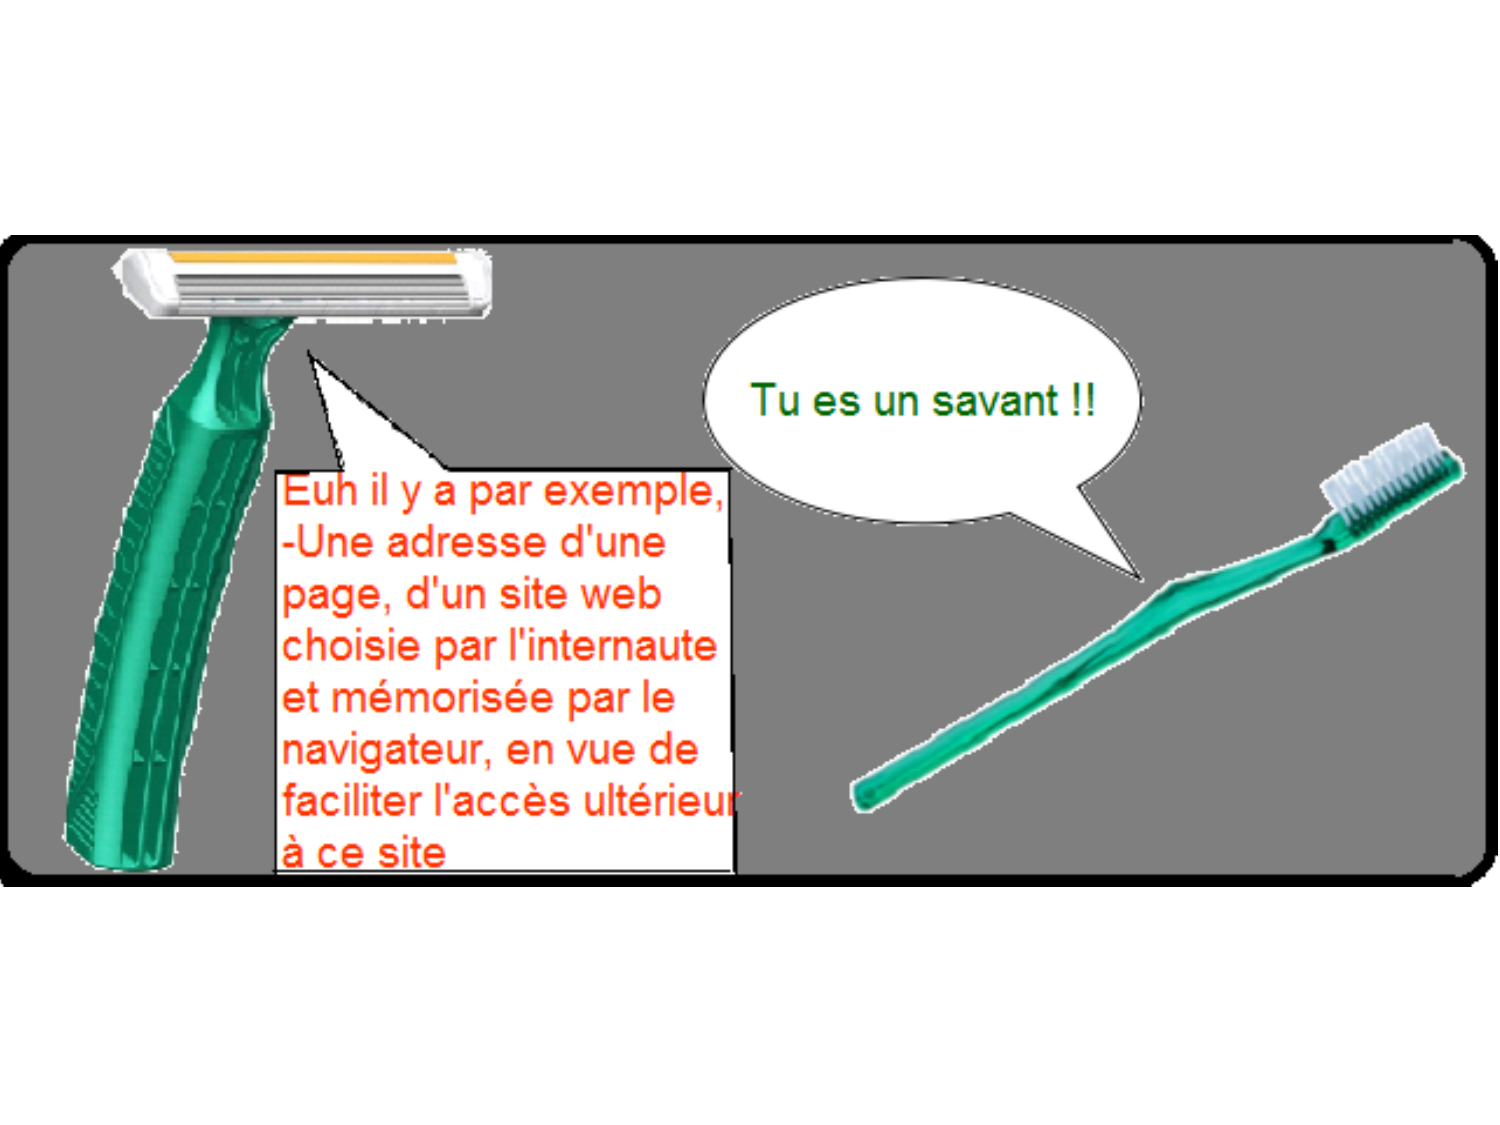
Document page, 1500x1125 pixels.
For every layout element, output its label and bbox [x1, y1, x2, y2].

chart [0, 235, 1498, 887]
